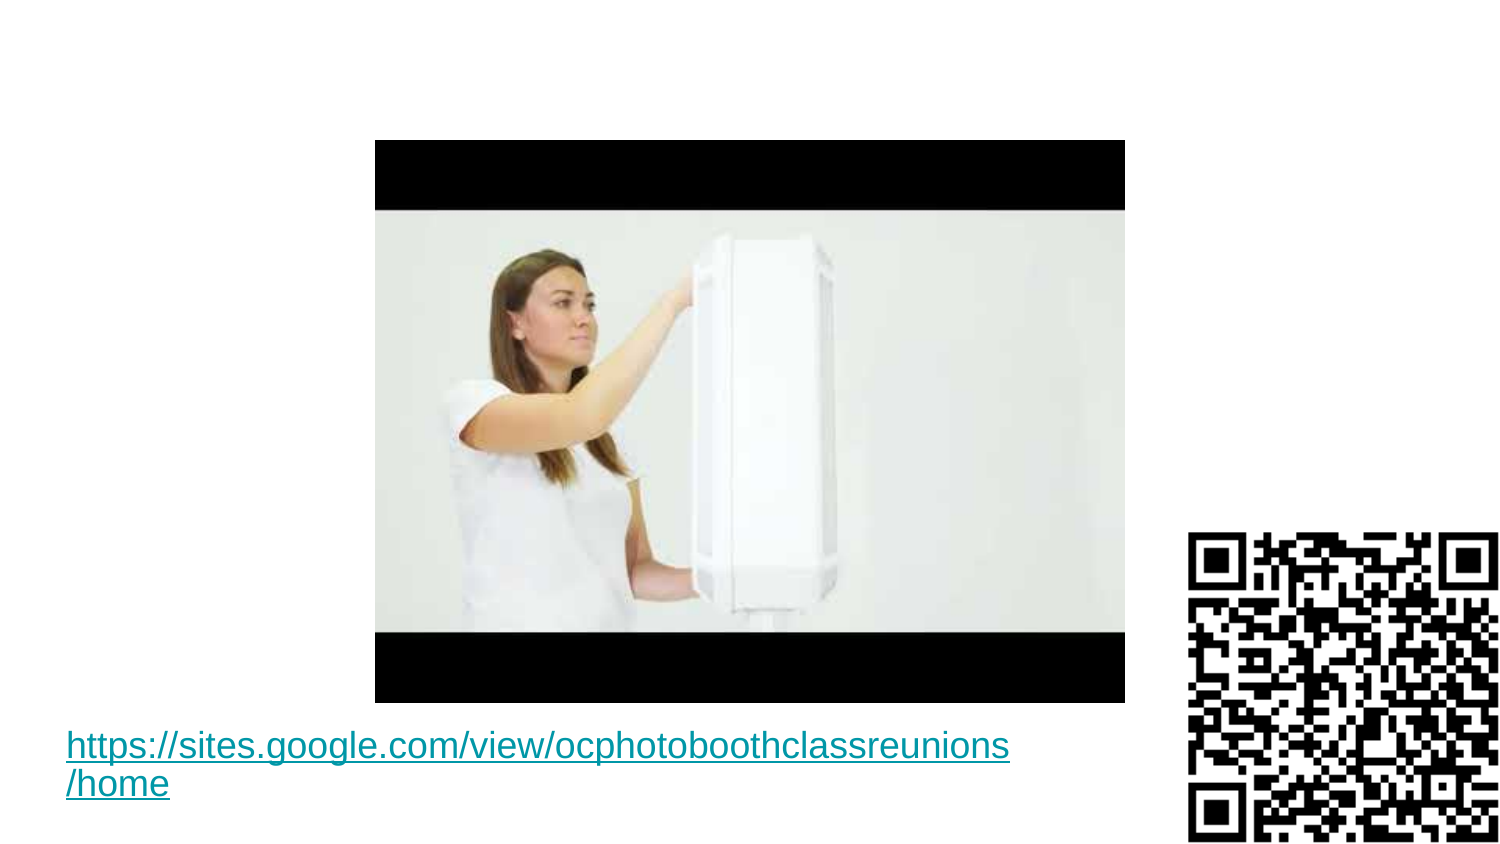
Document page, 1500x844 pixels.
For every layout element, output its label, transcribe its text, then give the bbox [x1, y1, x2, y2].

list https://sites.google.com/view/ocphotoboothclassreunions/home [51, 694, 1036, 794]
picture [1187, 531, 1500, 844]
picture [375, 140, 1125, 704]
